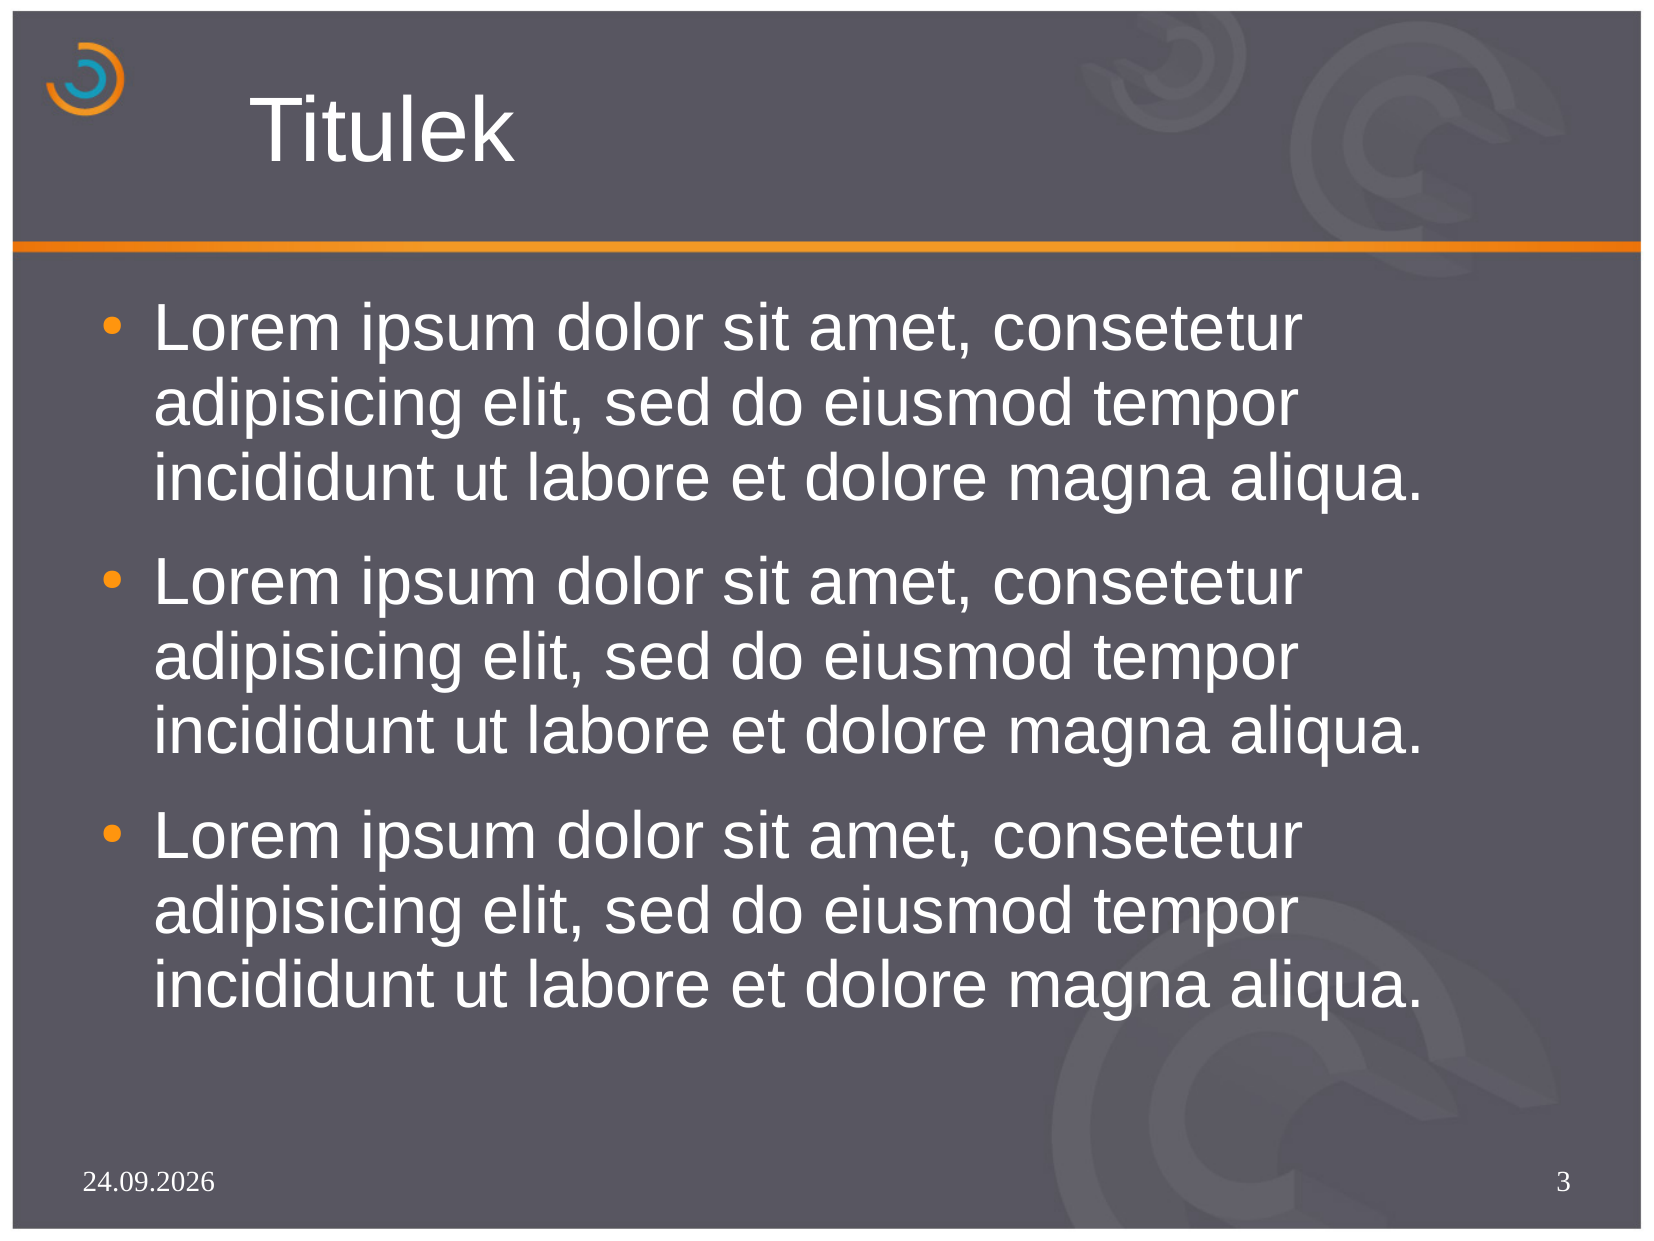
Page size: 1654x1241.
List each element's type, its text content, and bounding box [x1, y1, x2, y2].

title Titulek [248, 25, 1571, 233]
picture [0, 0, 1654, 1241]
list Lorem ipsum dolor sit amet, consetetur adipisicing elit, sed do eiusmod tempor incididunt ut labore et dolore magna aliqua. Lorem ipsum dolor sit amet, consetetur adipisicing elit, sed do eiusmod tempor incididunt ut labore et dolore magna aliqua. Lorem ipsum dolor sit amet, consetetur adipisicing elit, sed do eiusmod tempor incididunt ut labore et dolore magna aliqua. [82, 290, 1571, 1146]
